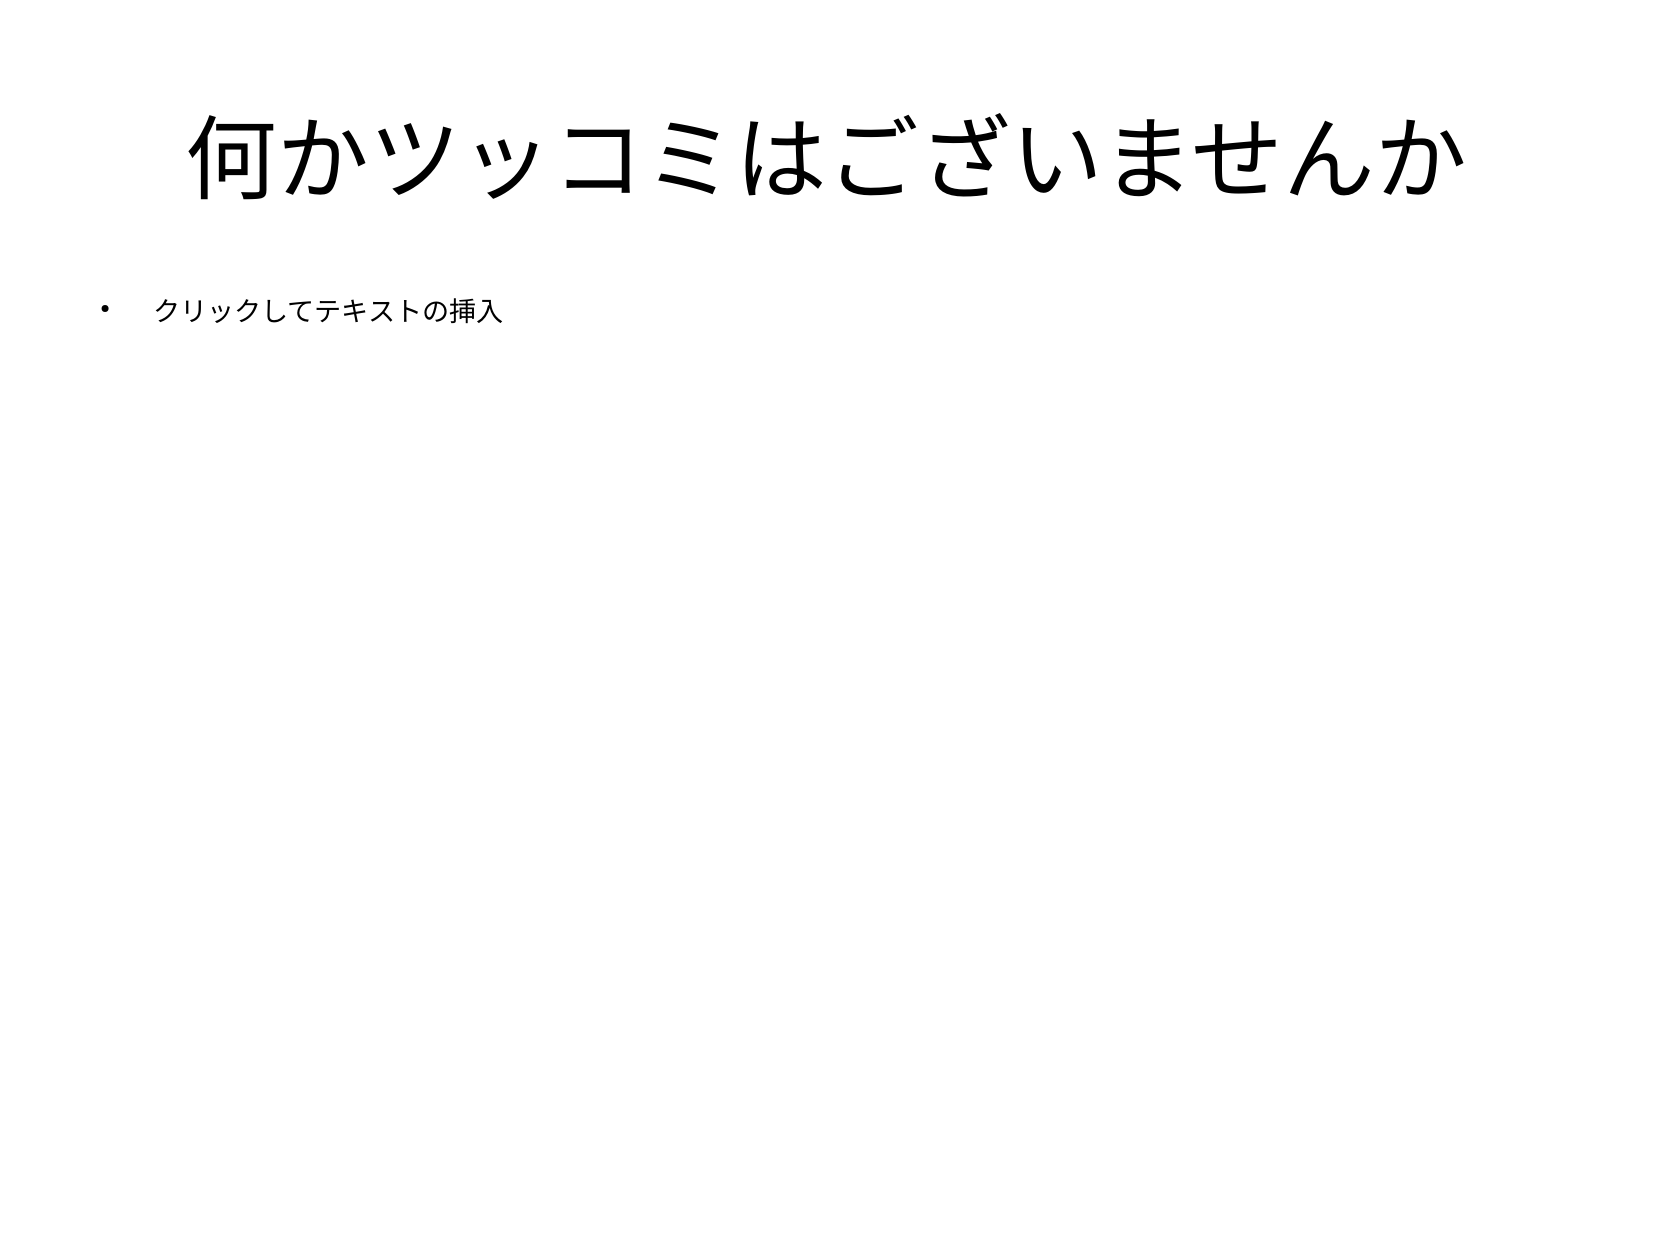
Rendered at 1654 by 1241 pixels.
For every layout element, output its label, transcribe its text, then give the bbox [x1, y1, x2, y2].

list クリックしてテキストの挿入 [82, 290, 1571, 1010]
title 何かツッコミはございませんか [82, 49, 1571, 257]
